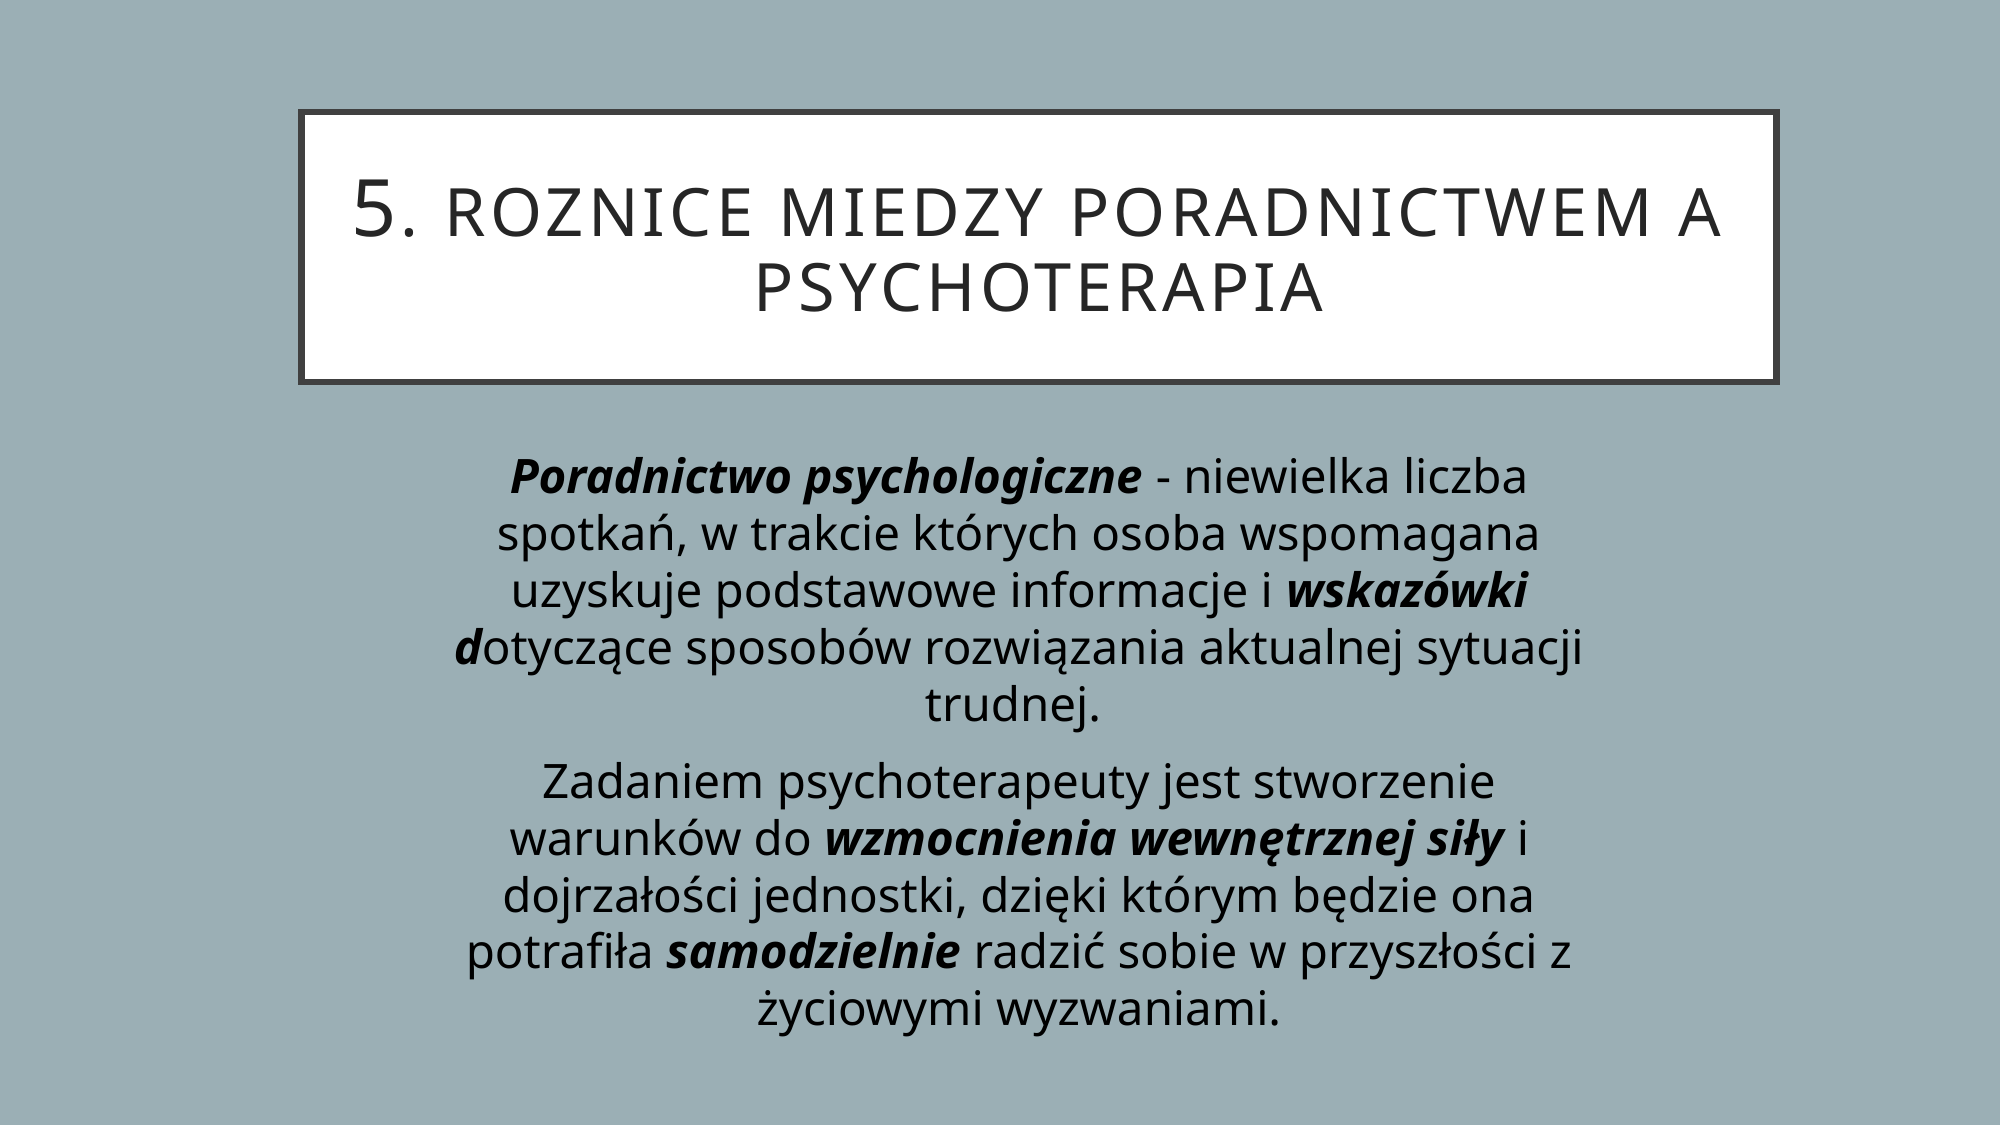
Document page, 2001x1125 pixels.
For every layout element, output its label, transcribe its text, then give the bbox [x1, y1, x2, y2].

subtitle Poradnictwo psychologiczne - niewielka liczba spotkań, w trakcie których osoba wspomagana uzyskuje podstawowe informacje i wskazówki dotyczące sposobów rozwiązania aktualnej sytuacji trudnej. Zadaniem psychoterapeuty jest stworzenie warunków do wzmocnienia wewnętrznej siły i dojrzałości jednostki, dzięki którym będzie ona potrafiła samodzielnie radzić sobie w przyszłości z życiowymi wyzwaniami. [422, 438, 1617, 1048]
title 5. Roznice miedzy poradnictwem a psychoterapia [301, 111, 1777, 382]
